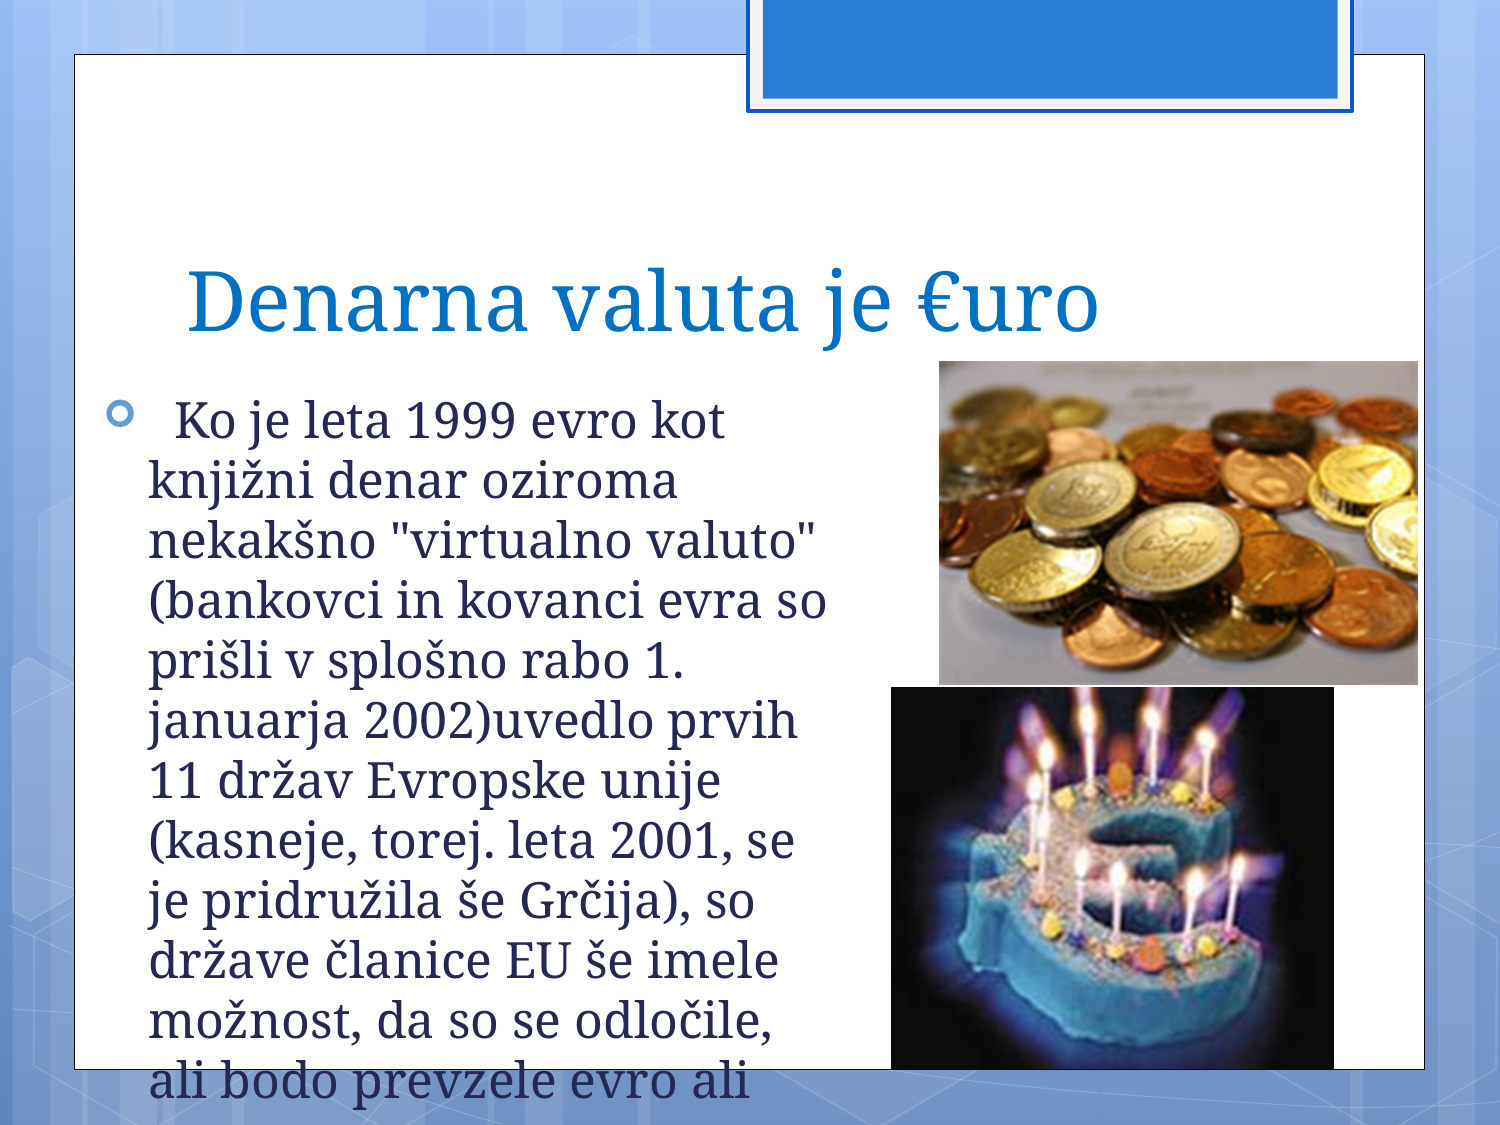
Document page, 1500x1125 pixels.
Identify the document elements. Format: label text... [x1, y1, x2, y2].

picture [891, 687, 1334, 1069]
title Denarna valuta je €uro [171, 168, 1324, 356]
list Ko je leta 1999 evro kot knjižni denar oziroma nekakšno "virtualno valuto" (bankovci in kovanci evra so prišli v splošno rabo 1. januarja 2002)uvedlo prvih 11 držav Evropske unije (kasneje, torej. leta 2001, se je pridružila še Grčija), so države članice EU še imele možnost, da so se odločile, ali bodo prevzele evro ali ne. [76, 381, 845, 1071]
picture [939, 361, 1418, 685]
